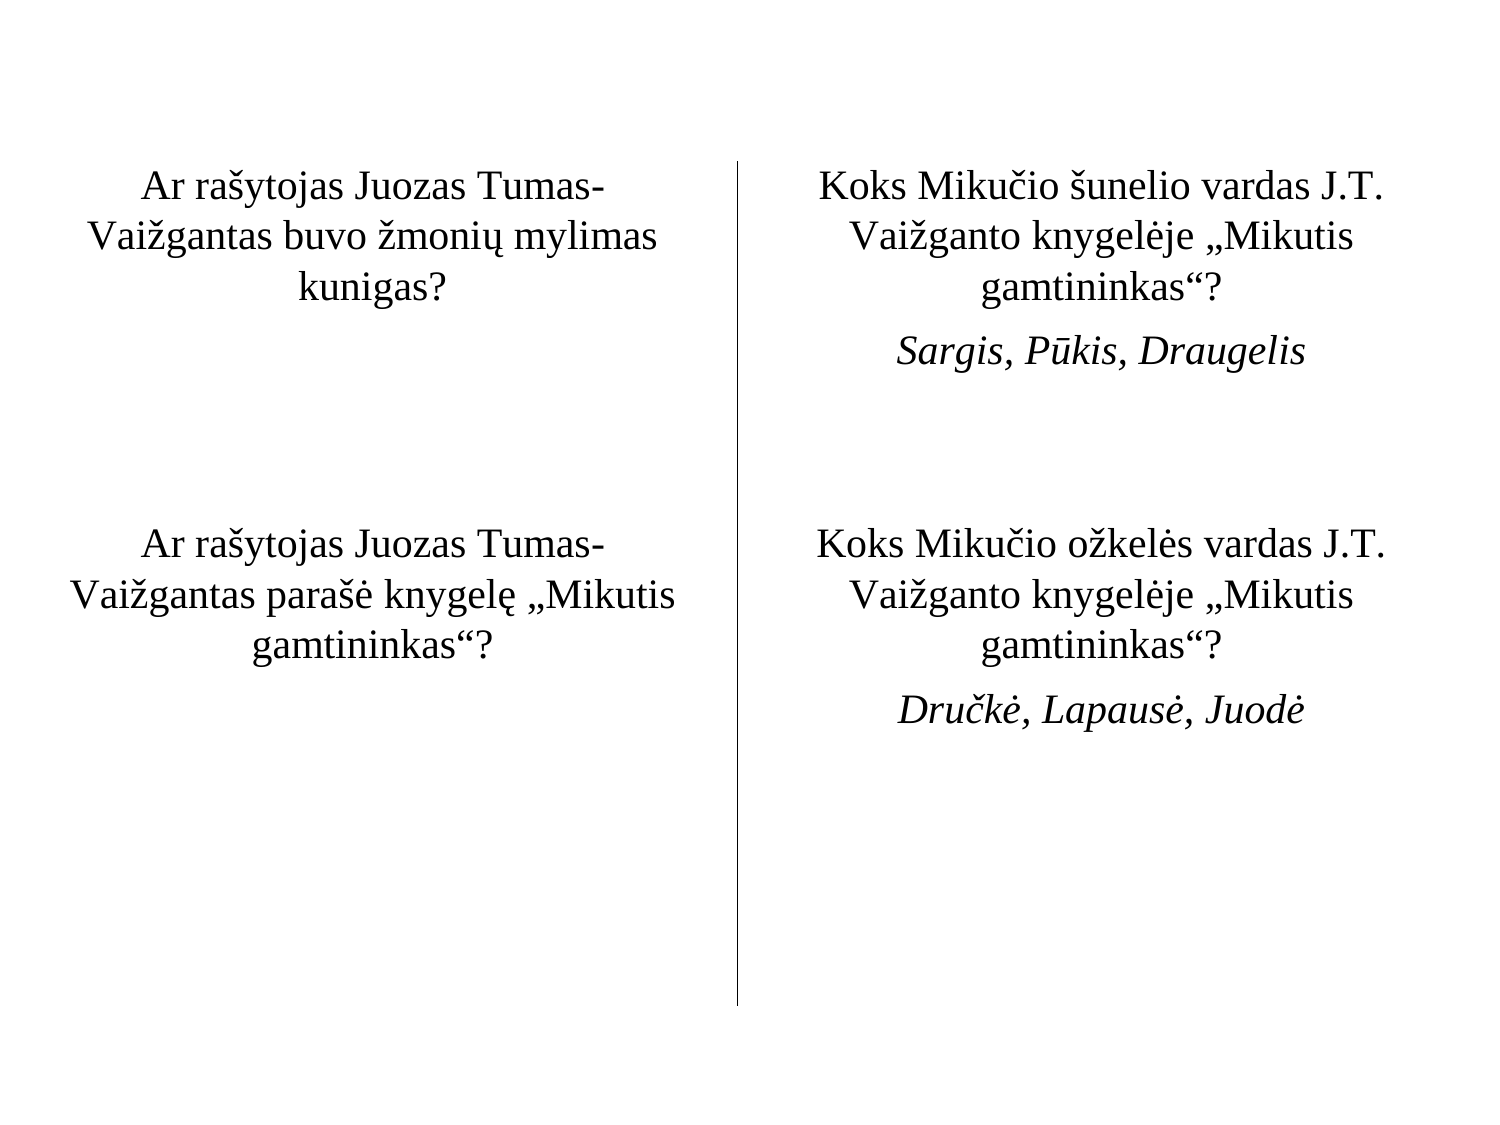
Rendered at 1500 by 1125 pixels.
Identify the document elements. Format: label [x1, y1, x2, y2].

picture [64, 160, 1412, 1009]
